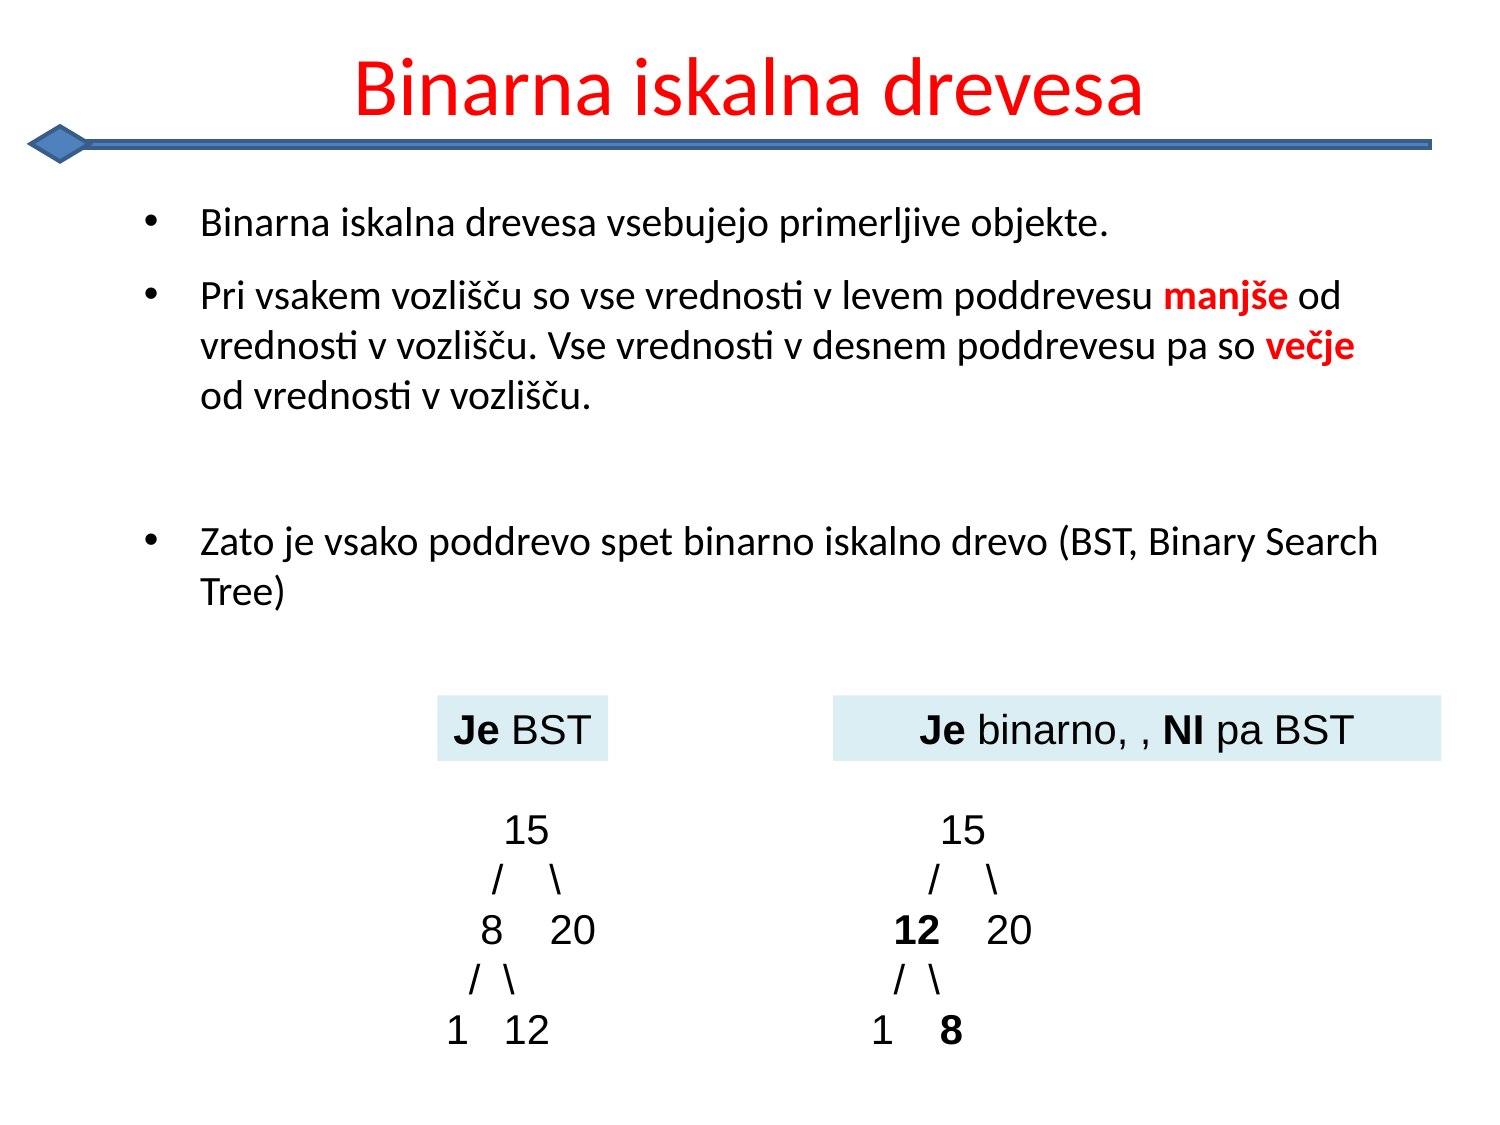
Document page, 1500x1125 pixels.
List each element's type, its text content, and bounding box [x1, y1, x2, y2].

text_box 15 / \ 12 20 / \ 1 8 [833, 795, 1071, 1061]
text_box Je binarno, , NI pa BST [833, 695, 1442, 761]
text_box 15 / \ 8 20 / \ 1 12 [408, 795, 646, 1061]
title Binarna iskalna drevesa [75, 23, 1426, 141]
list Binarna iskalna drevesa vsebujejo primerljive objekte. Pri vsakem vozlišču so vse vrednosti v levem poddrevesu manjše od vrednosti v vozlišču. Vse vrednosti v desnem poddrevesu pa so večje od vrednosti v vozlišču. Zato je vsako poddrevo spet binarno iskalno drevo (BST, Binary Search Tree) [128, 187, 1404, 667]
text_box Je BST [437, 695, 609, 761]
